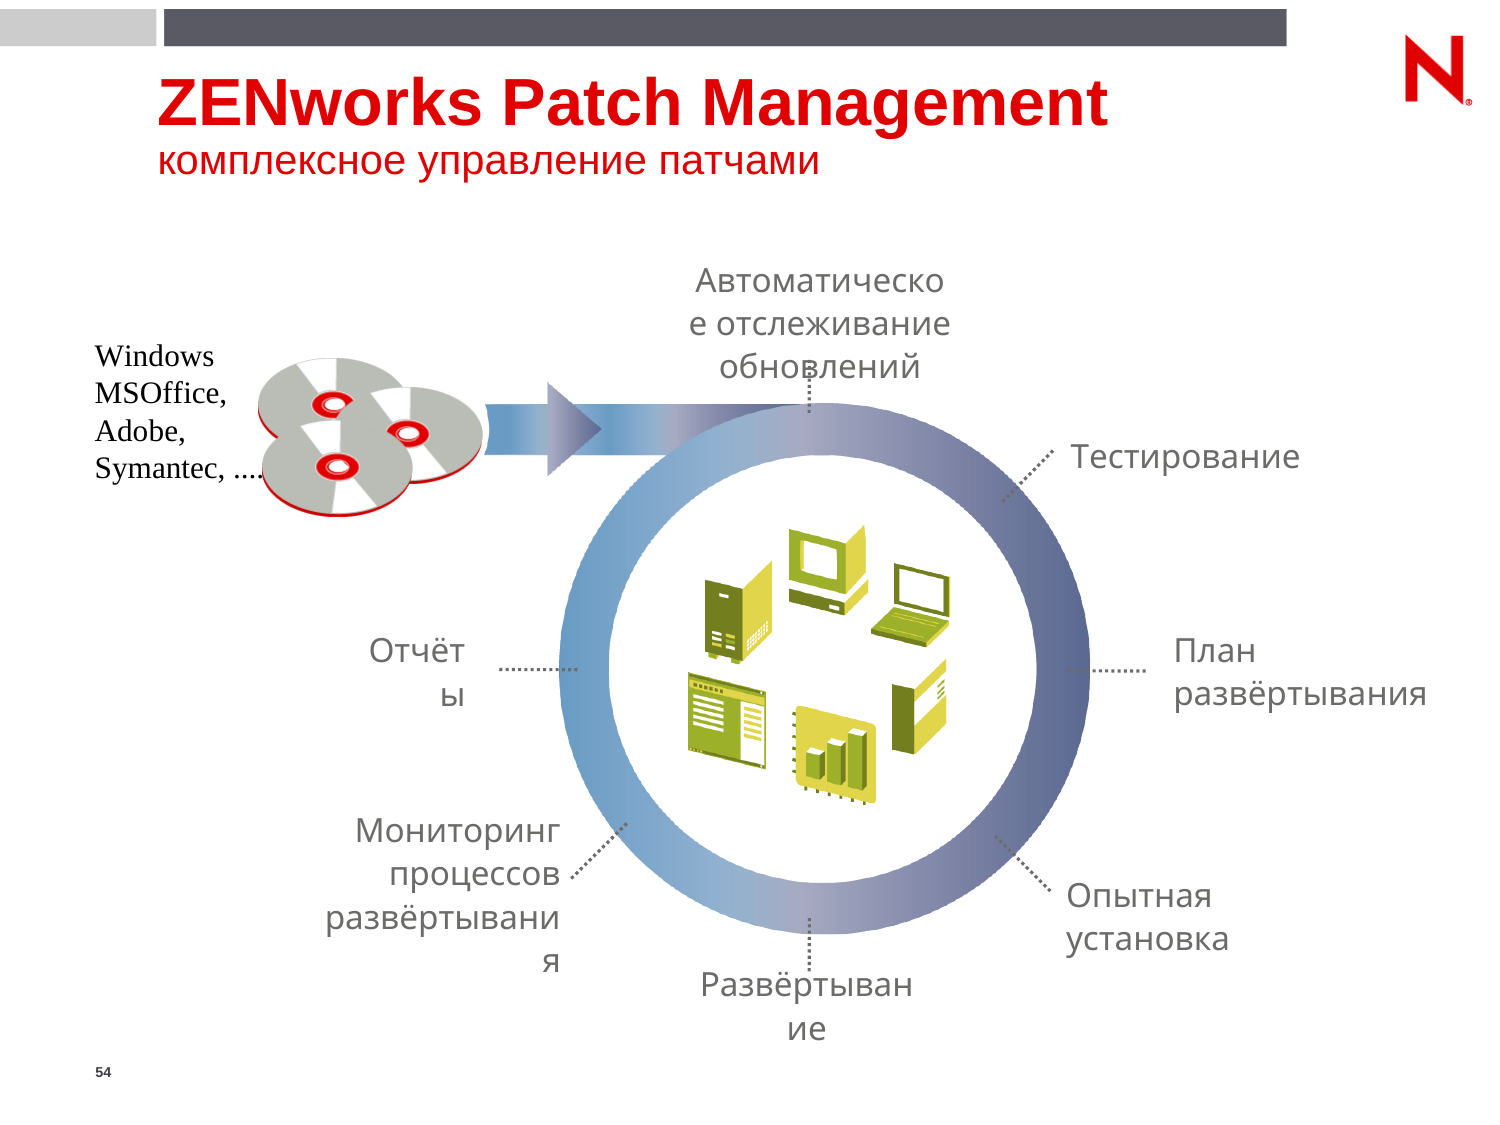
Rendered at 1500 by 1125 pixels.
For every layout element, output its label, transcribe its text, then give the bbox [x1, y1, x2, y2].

text_box Тестирование [1055, 397, 1331, 514]
picture [341, 353, 1090, 935]
text_box Развёртывание [674, 977, 939, 1035]
text_box Автоматическое отслеживание обновлений [673, 249, 971, 379]
picture [1403, 32, 1473, 107]
text_box Мониторинг процессов развёртывания [309, 830, 578, 959]
text_box План развёртывания [1158, 625, 1456, 717]
text_box Опытная установка [1051, 870, 1295, 962]
text_box Windows MSOffice, Adobe, Symantec, .... [94, 336, 341, 547]
title ZENworks Patch Management комплексное управление патчами [157, 44, 1412, 208]
text_box Отчёты [353, 642, 504, 700]
